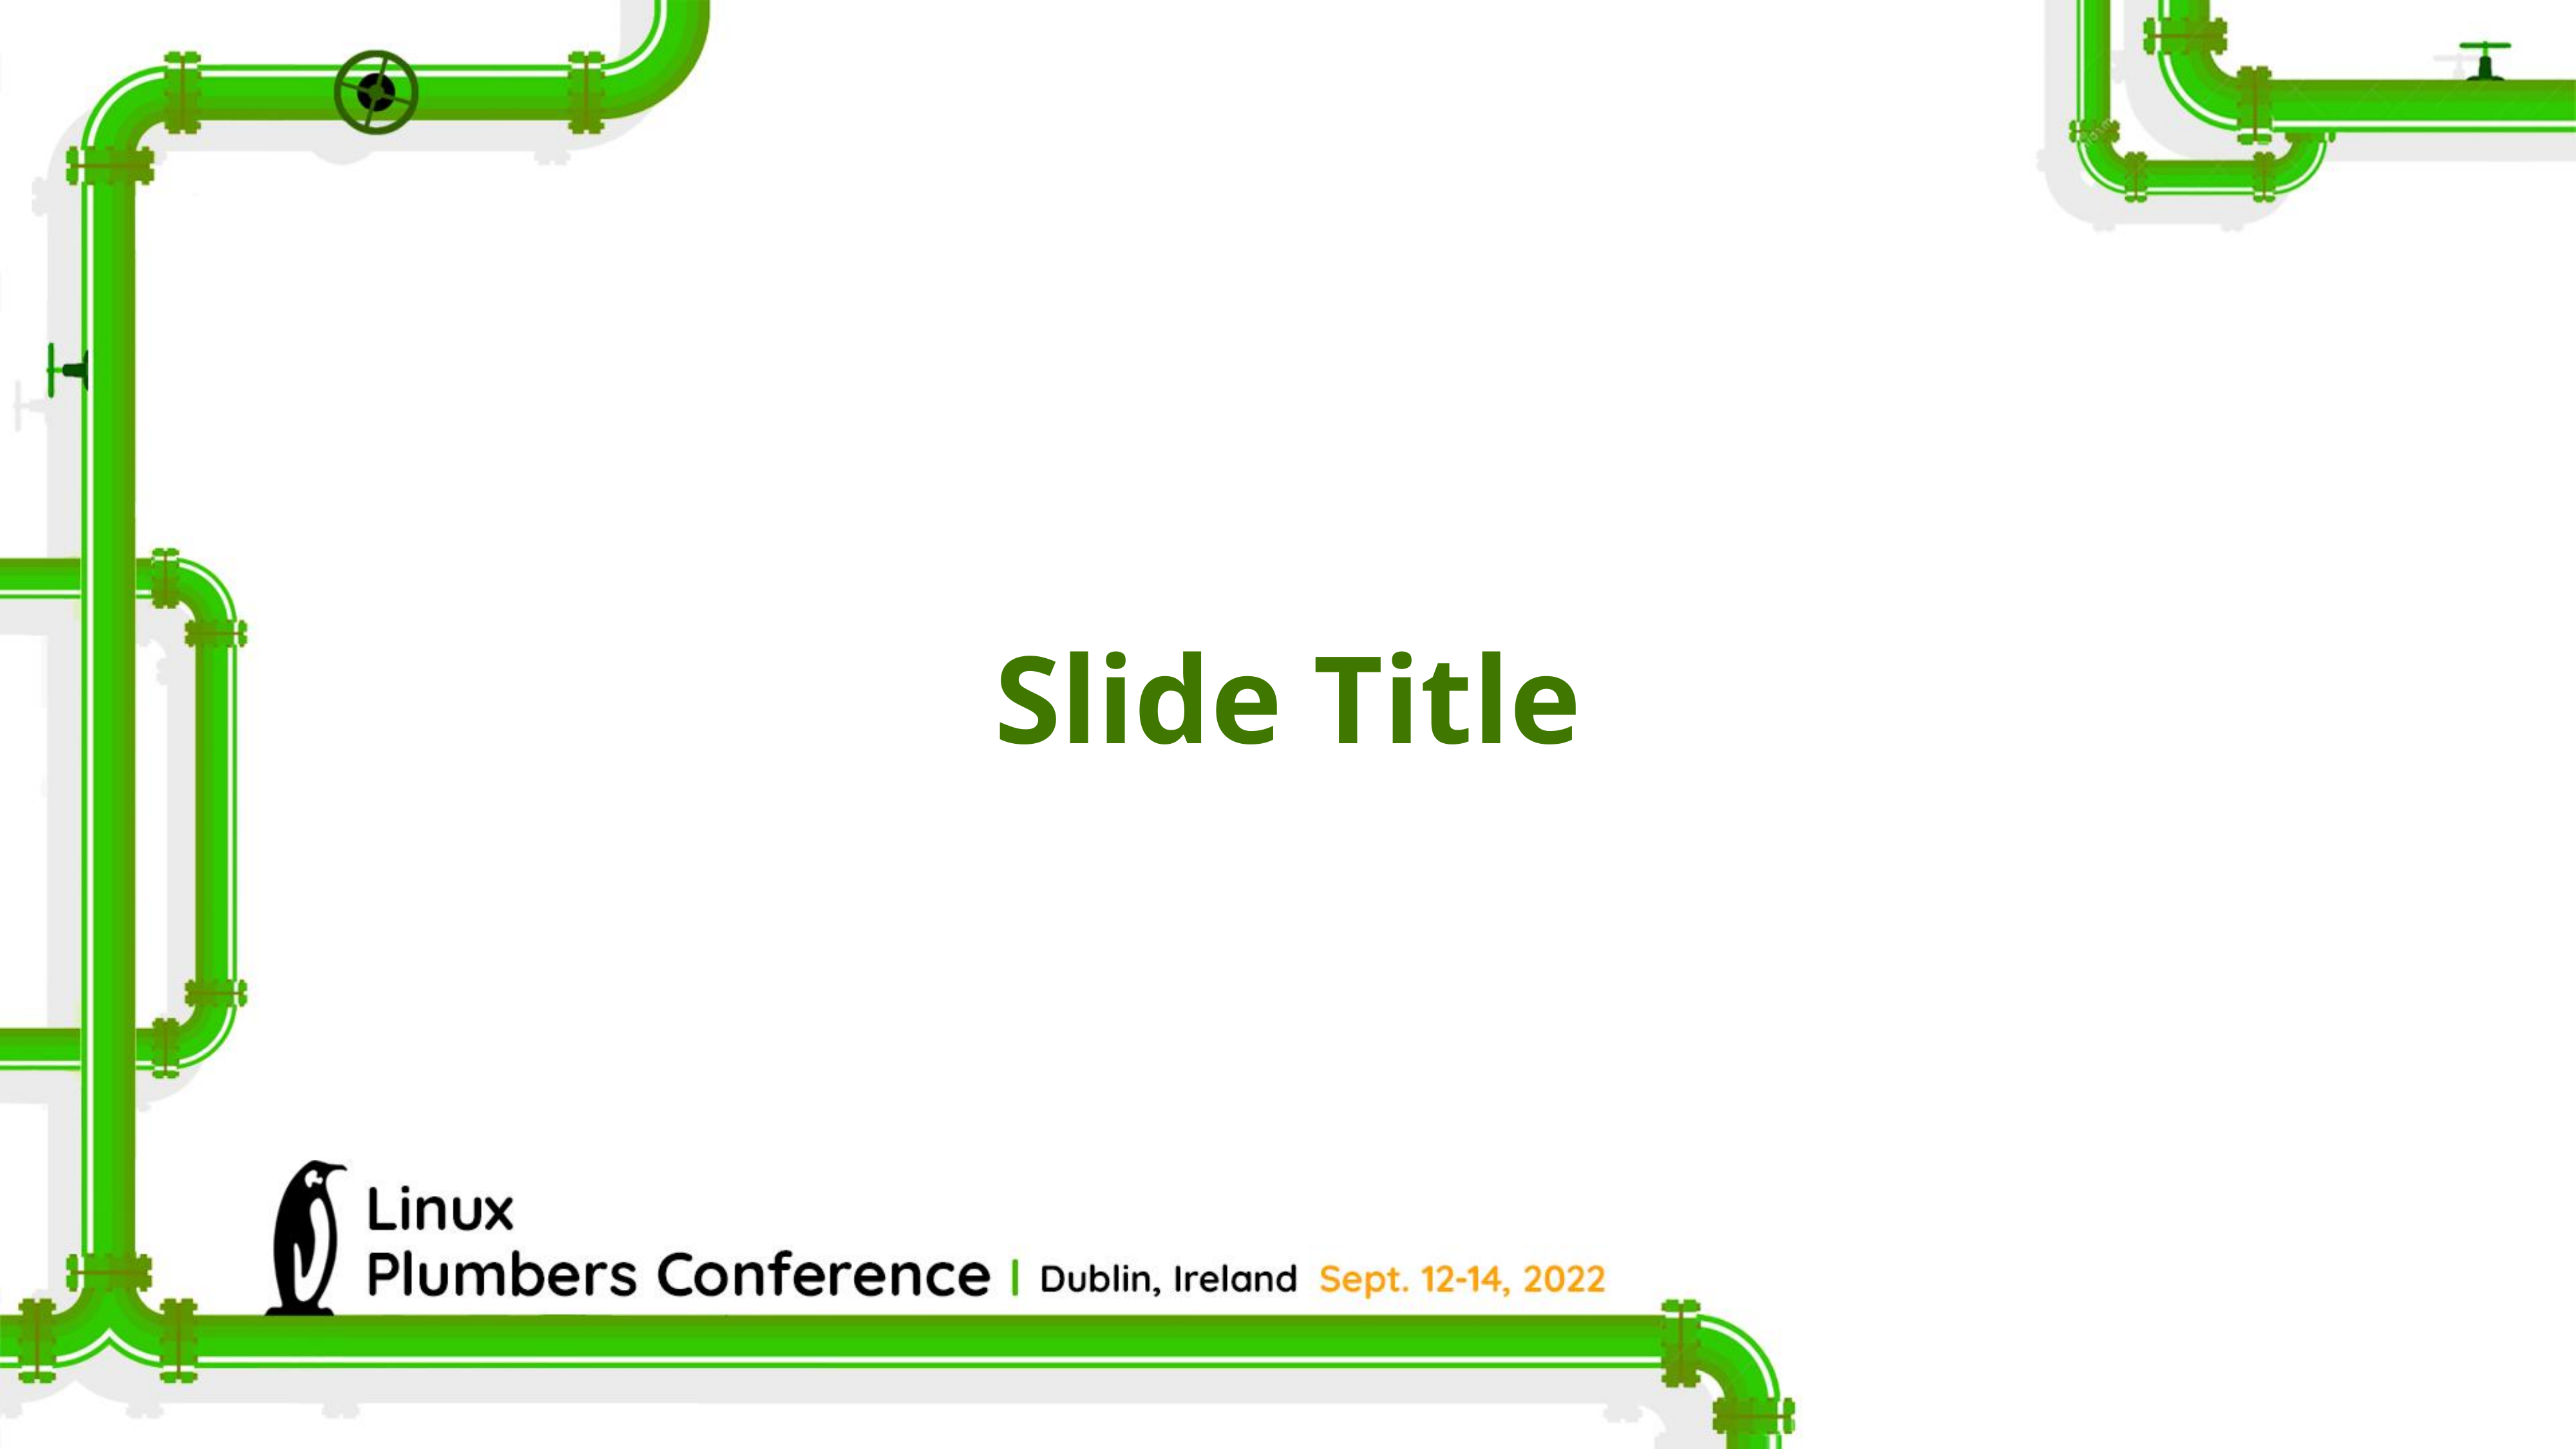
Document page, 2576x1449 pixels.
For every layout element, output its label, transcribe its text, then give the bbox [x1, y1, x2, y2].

text_box Slide Title [1, 580, 2575, 775]
picture [0, 0, 2576, 1449]
